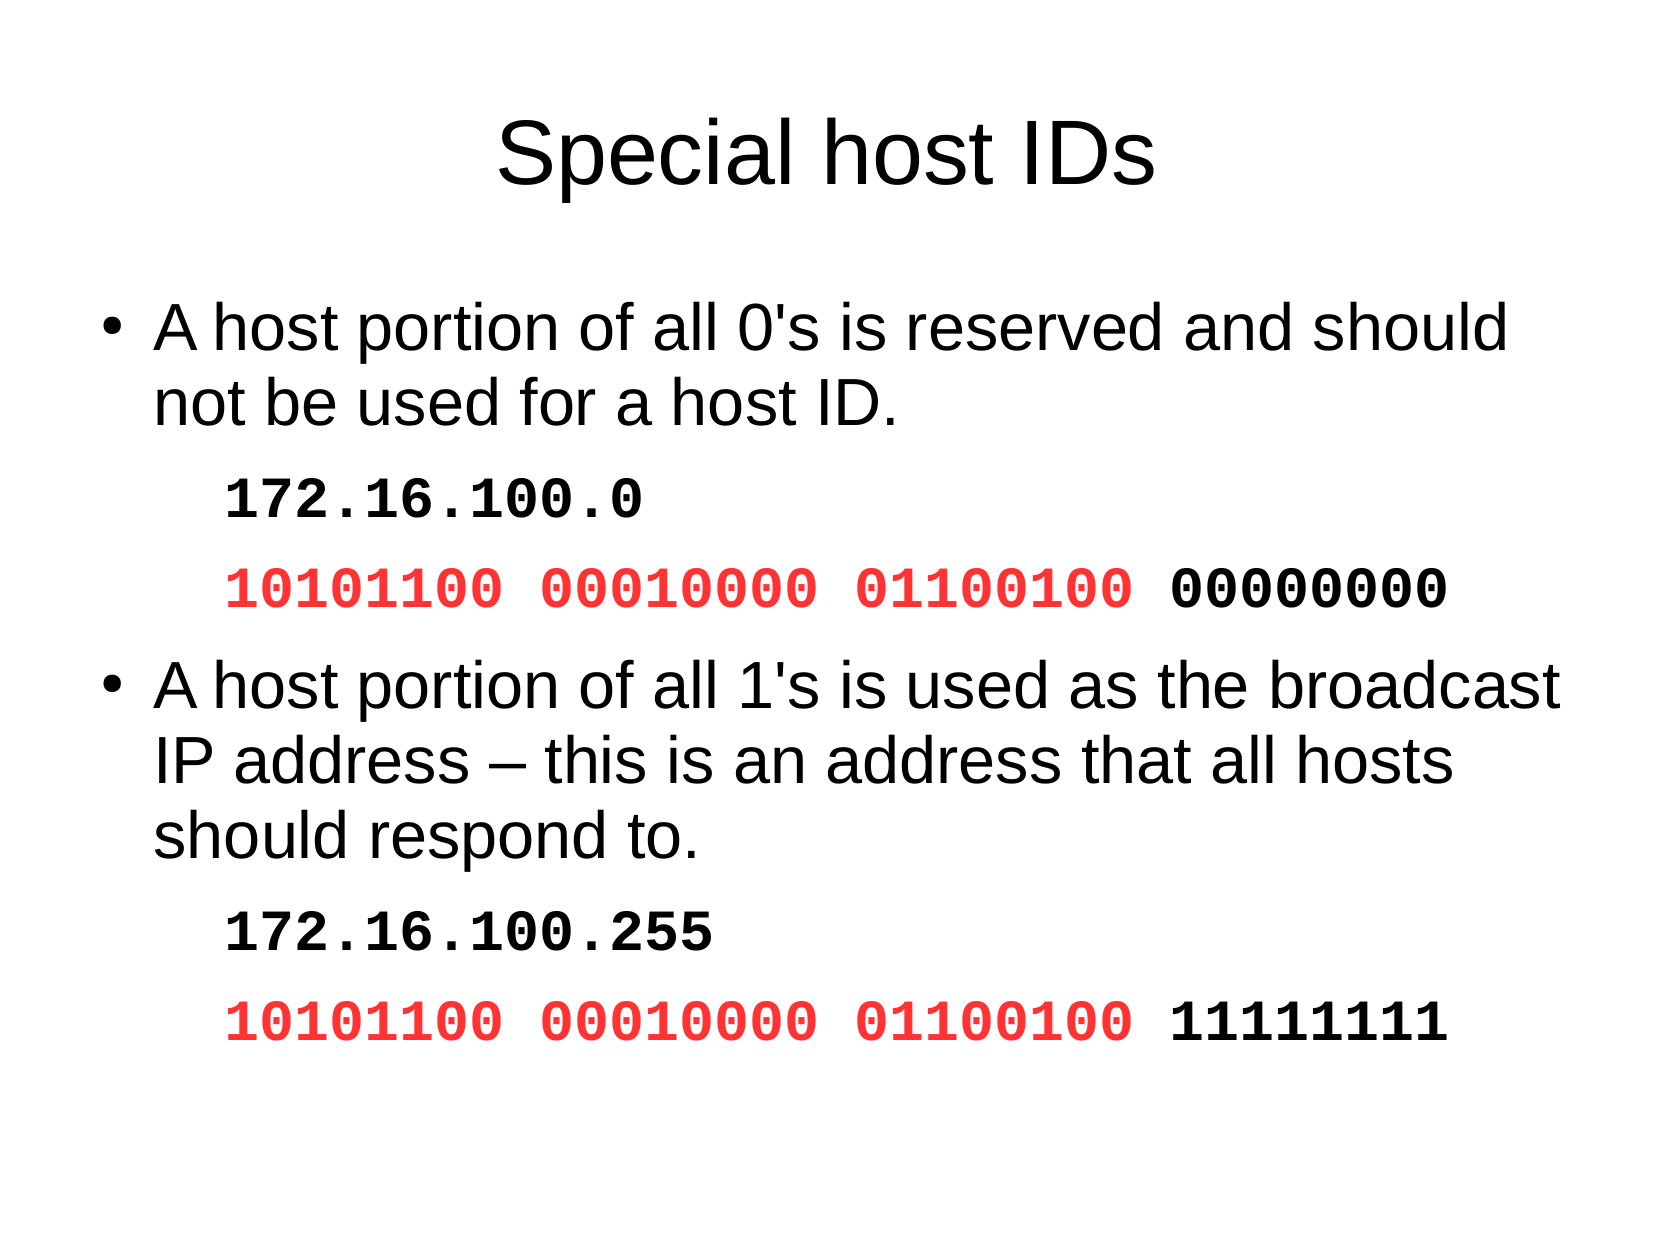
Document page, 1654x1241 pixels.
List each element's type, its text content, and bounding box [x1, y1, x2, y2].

title Special host IDs [82, 49, 1571, 257]
list A host portion of all 0's is reserved and should not be used for a host ID. 172.16.100.0 10101100 00010000 01100100 00000000 A host portion of all 1's is used as the broadcast IP address – this is an address that all hosts should respond to. 172.16.100.255 10101100 00010000 01100100 11111111 [82, 290, 1571, 1109]
